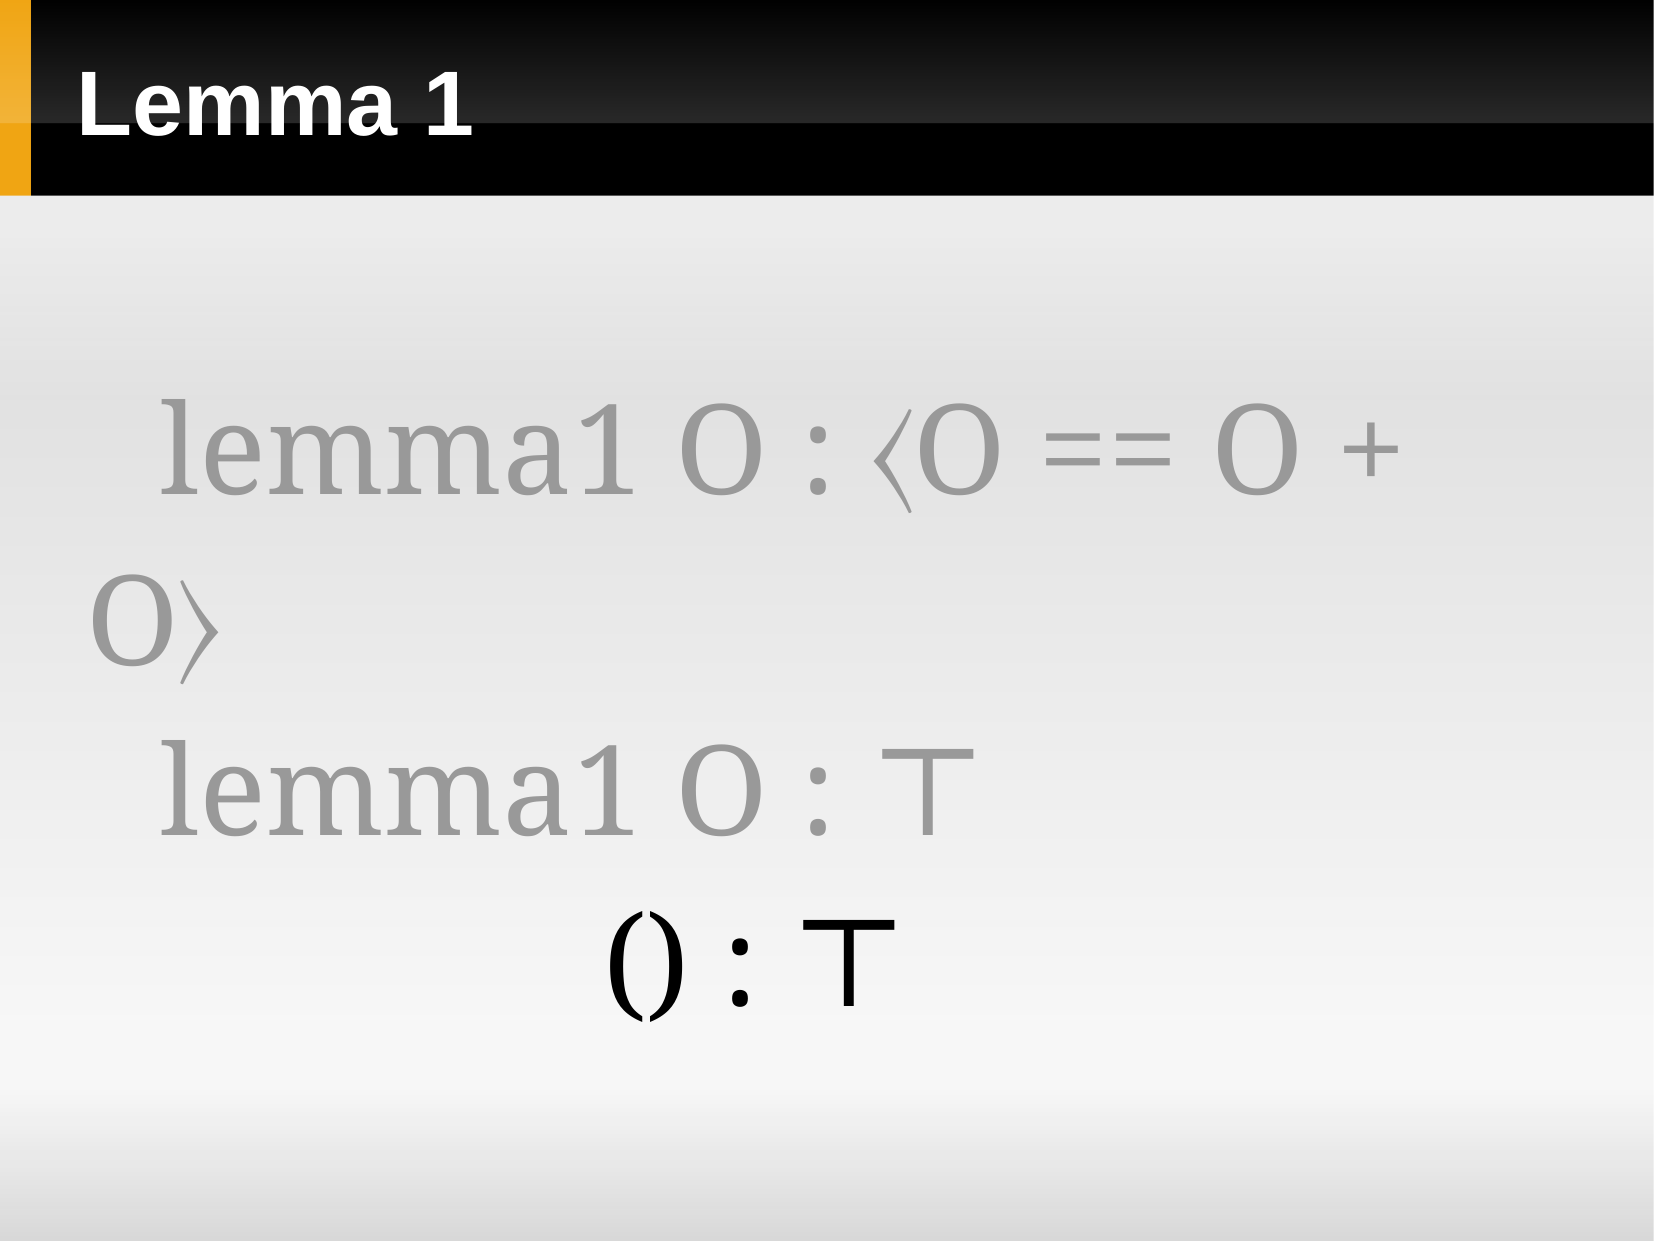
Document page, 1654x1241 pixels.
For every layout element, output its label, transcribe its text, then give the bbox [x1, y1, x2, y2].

title Lemma 1 [76, 7, 1565, 200]
subtitle lemma1 O : 〈O == O + O〉 lemma1 O : ⊤ () : ⊤ [86, 300, 1576, 1104]
picture [0, 0, 1654, 1241]
